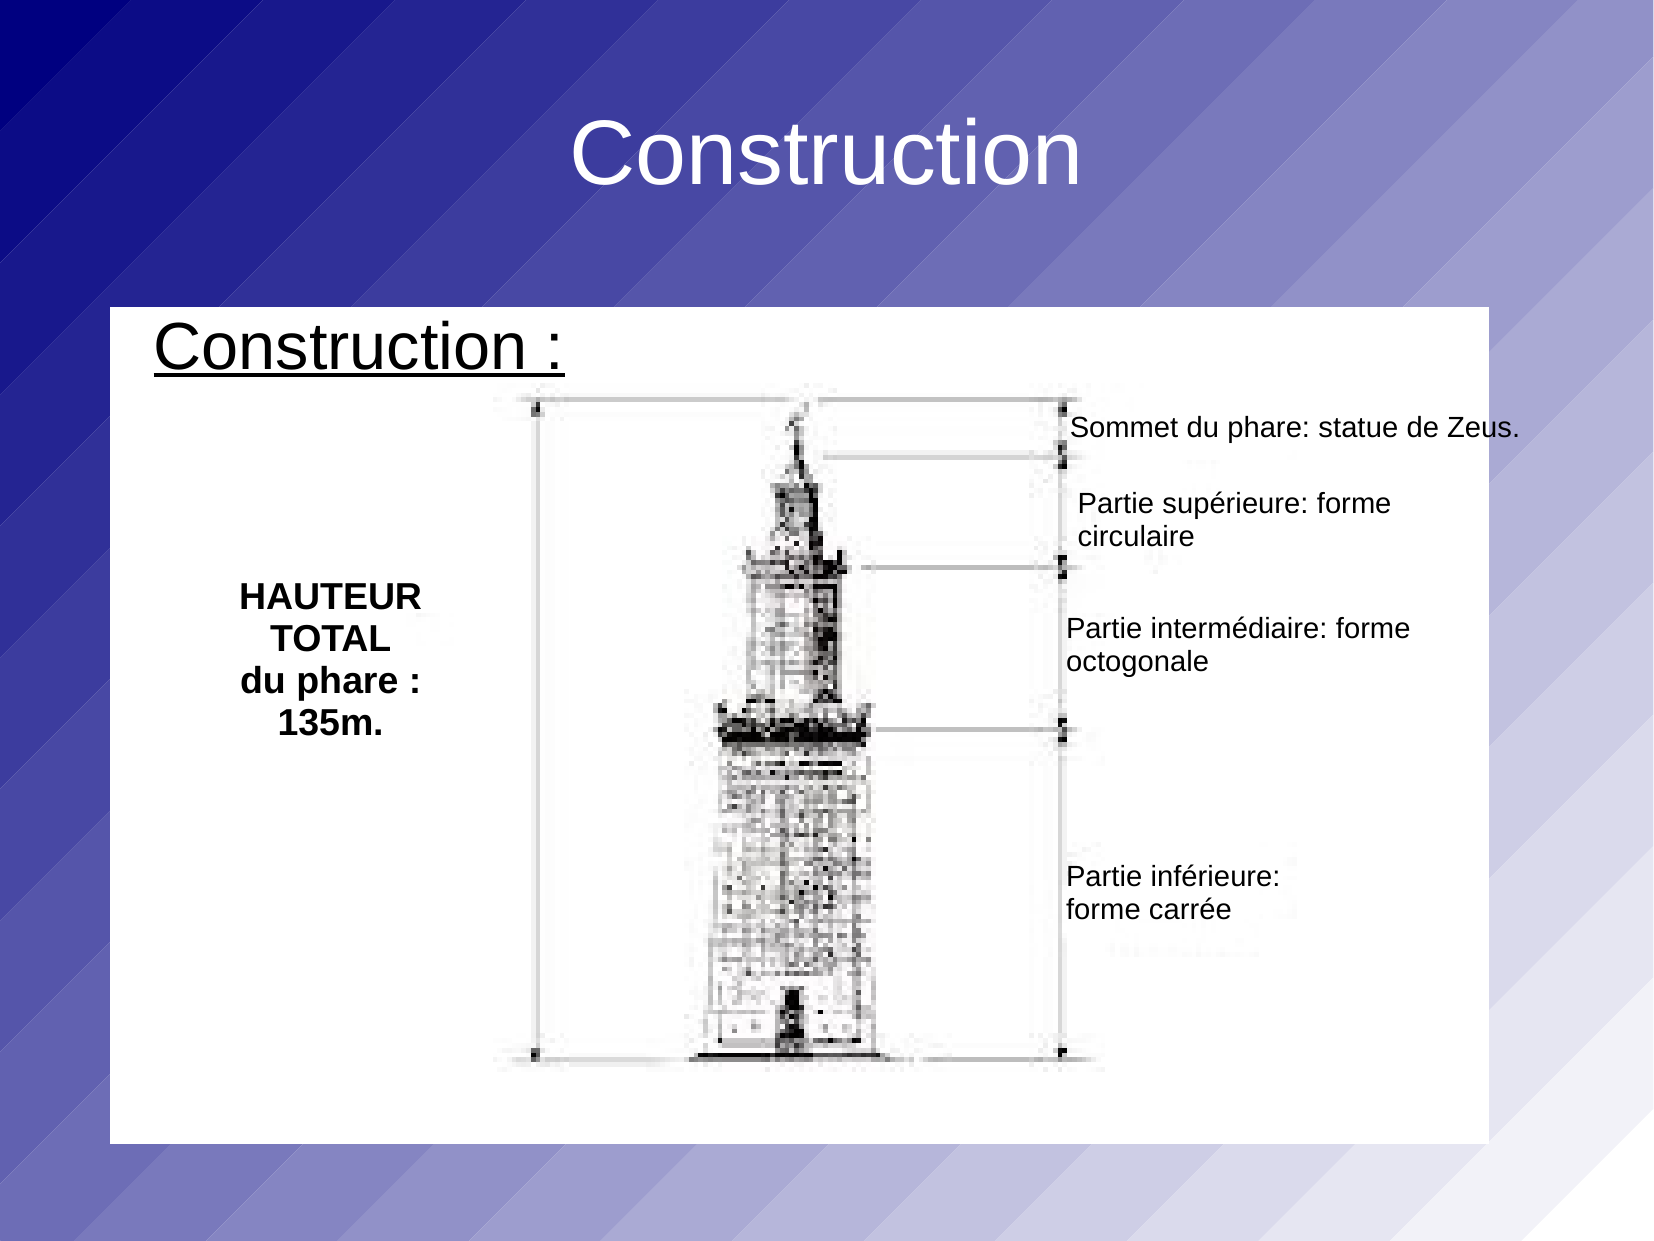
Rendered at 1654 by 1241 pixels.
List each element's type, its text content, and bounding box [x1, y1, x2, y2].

text_box Partie supérieure: forme circulaire [1062, 479, 1453, 561]
list Construction : [82, 308, 603, 409]
text_box Sommet du phare: statue de Zeus. [1055, 403, 1548, 452]
title Construction [82, 49, 1571, 257]
text_box Partie inférieure: forme carrée [1051, 852, 1371, 934]
picture [110, 307, 1489, 1144]
text_box HAUTEUR TOTAL du phare : 135m. [188, 568, 473, 780]
text_box Partie intermédiaire: forme octogonale [1051, 604, 1430, 686]
